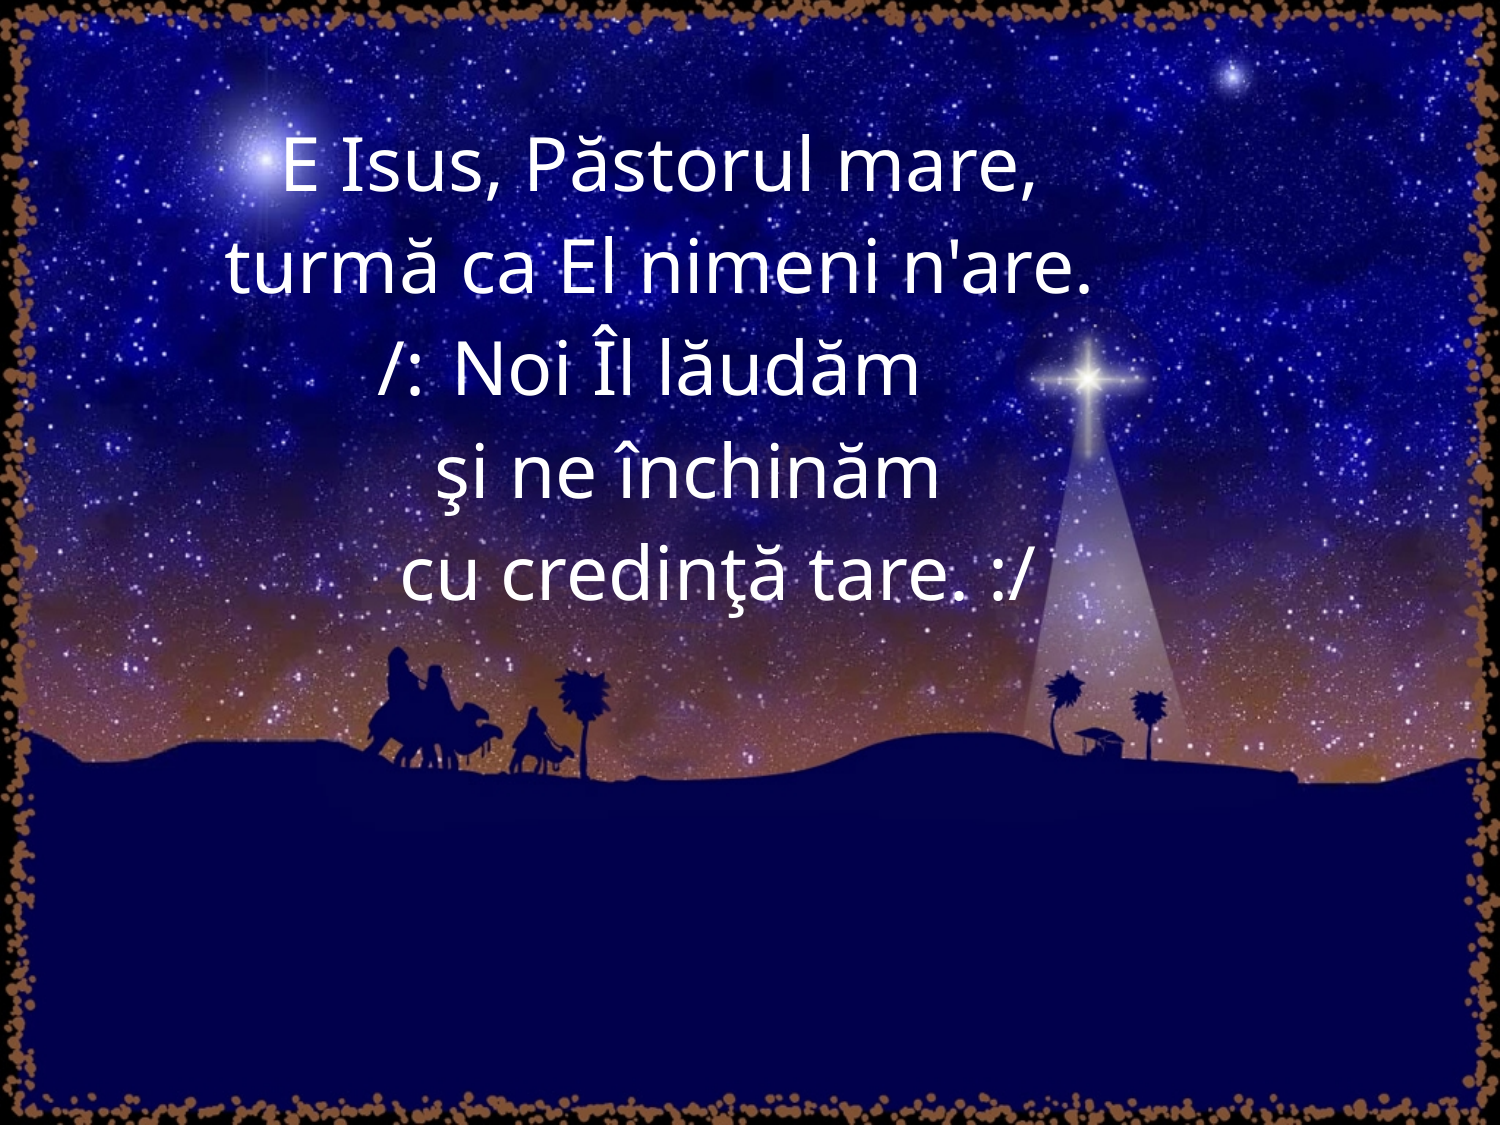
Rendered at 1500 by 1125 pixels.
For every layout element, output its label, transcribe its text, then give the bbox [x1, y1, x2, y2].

list E Isus, Păstorul mare, turmă ca El nimeni n'are. /: Noi Îl lăudăm şi ne închinăm cu credinţă tare. :/ [146, 103, 1173, 727]
picture [0, 0, 1500, 1125]
